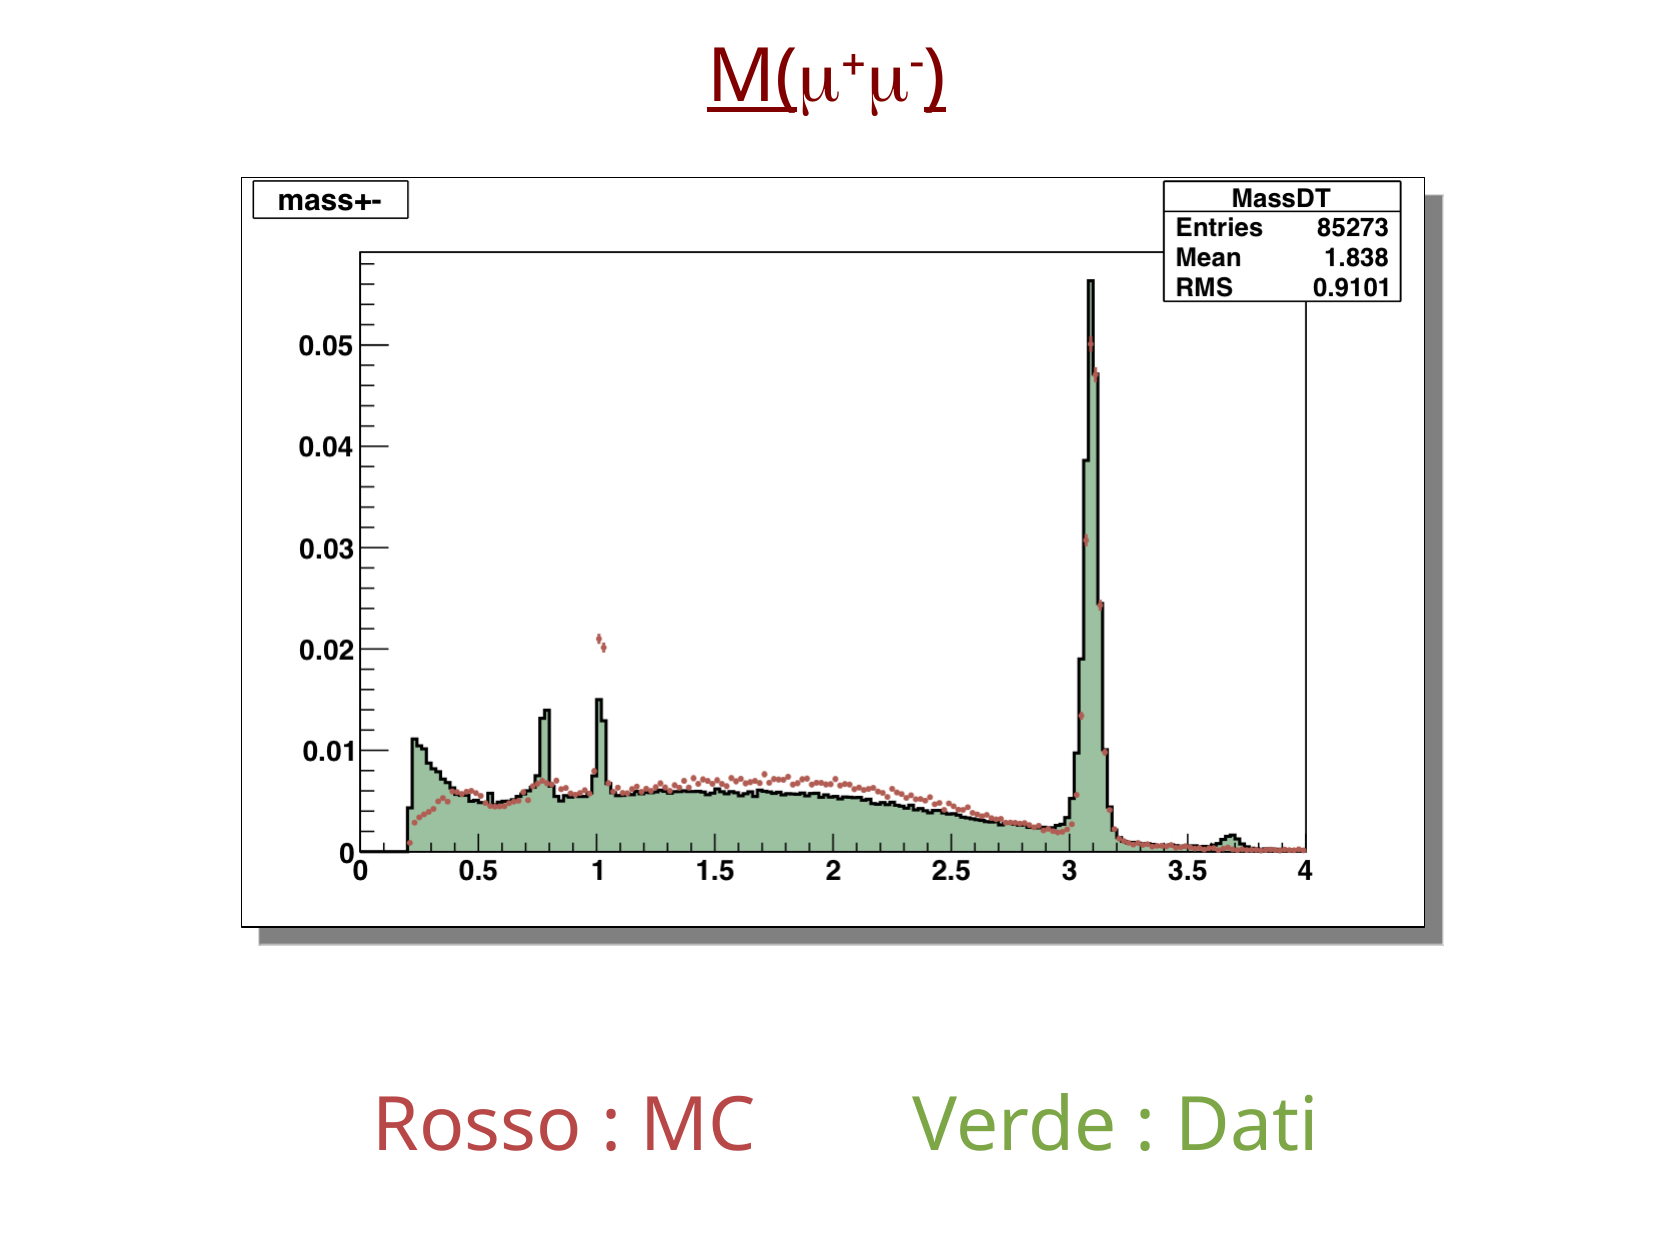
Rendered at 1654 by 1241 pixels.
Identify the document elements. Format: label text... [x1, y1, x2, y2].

picture [242, 178, 1425, 927]
title M(m+m-) [129, 11, 1524, 133]
text_box Rosso : MC Verde : Dati [357, 1062, 1296, 1194]
